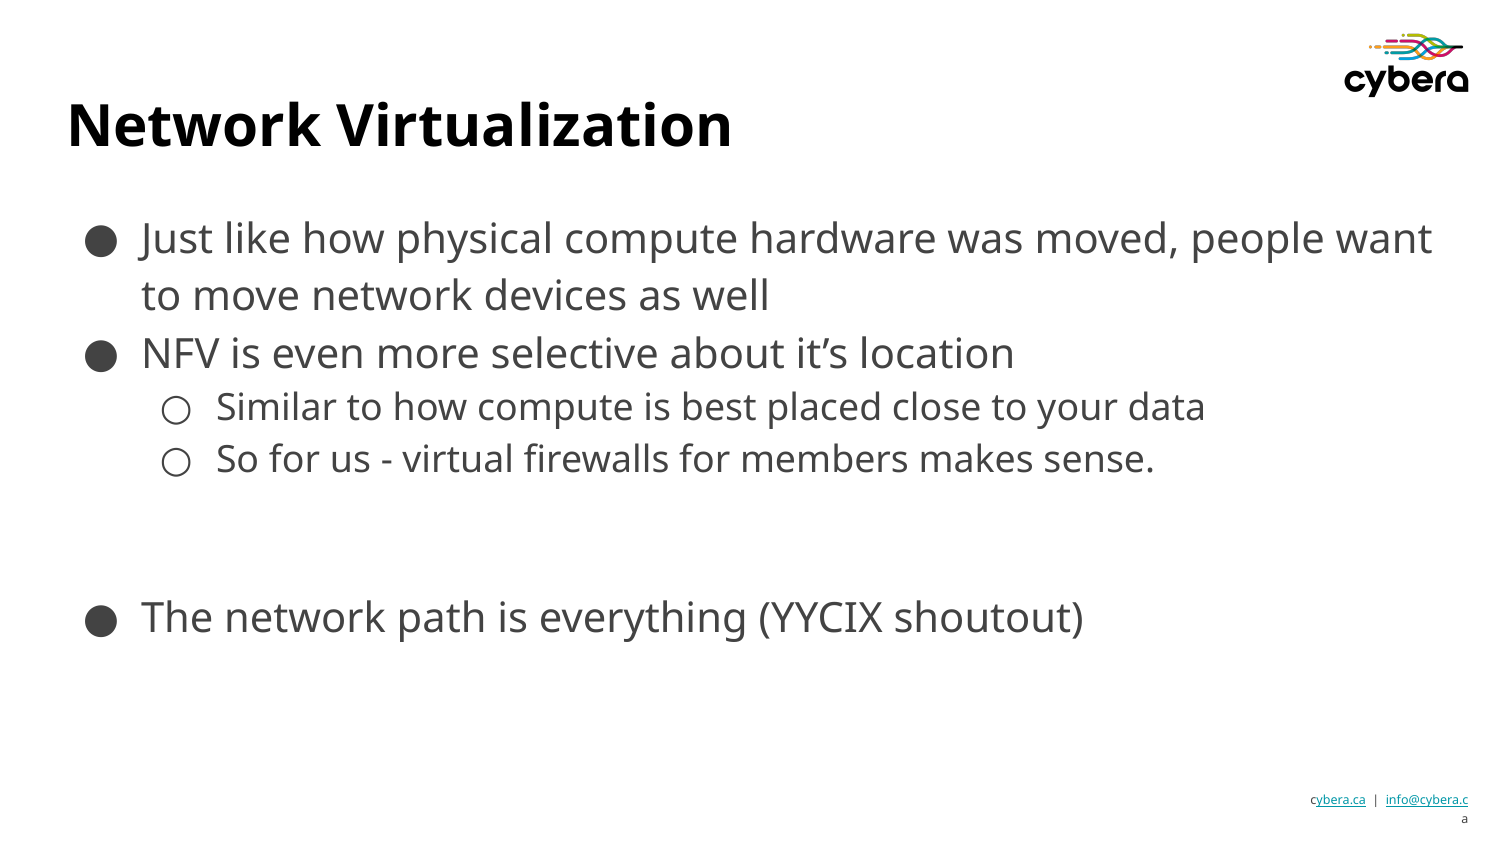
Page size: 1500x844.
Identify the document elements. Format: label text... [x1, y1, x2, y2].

title Network Virtualization [51, 72, 1314, 167]
picture [1344, 33, 1469, 98]
list Just like how physical compute hardware was moved, people want to move network devices as well NFV is even more selective about it’s location Similar to how compute is best placed close to your data So for us - virtual firewalls for members makes sense. The network path is everything (YYCIX shoutout) [51, 189, 1451, 750]
